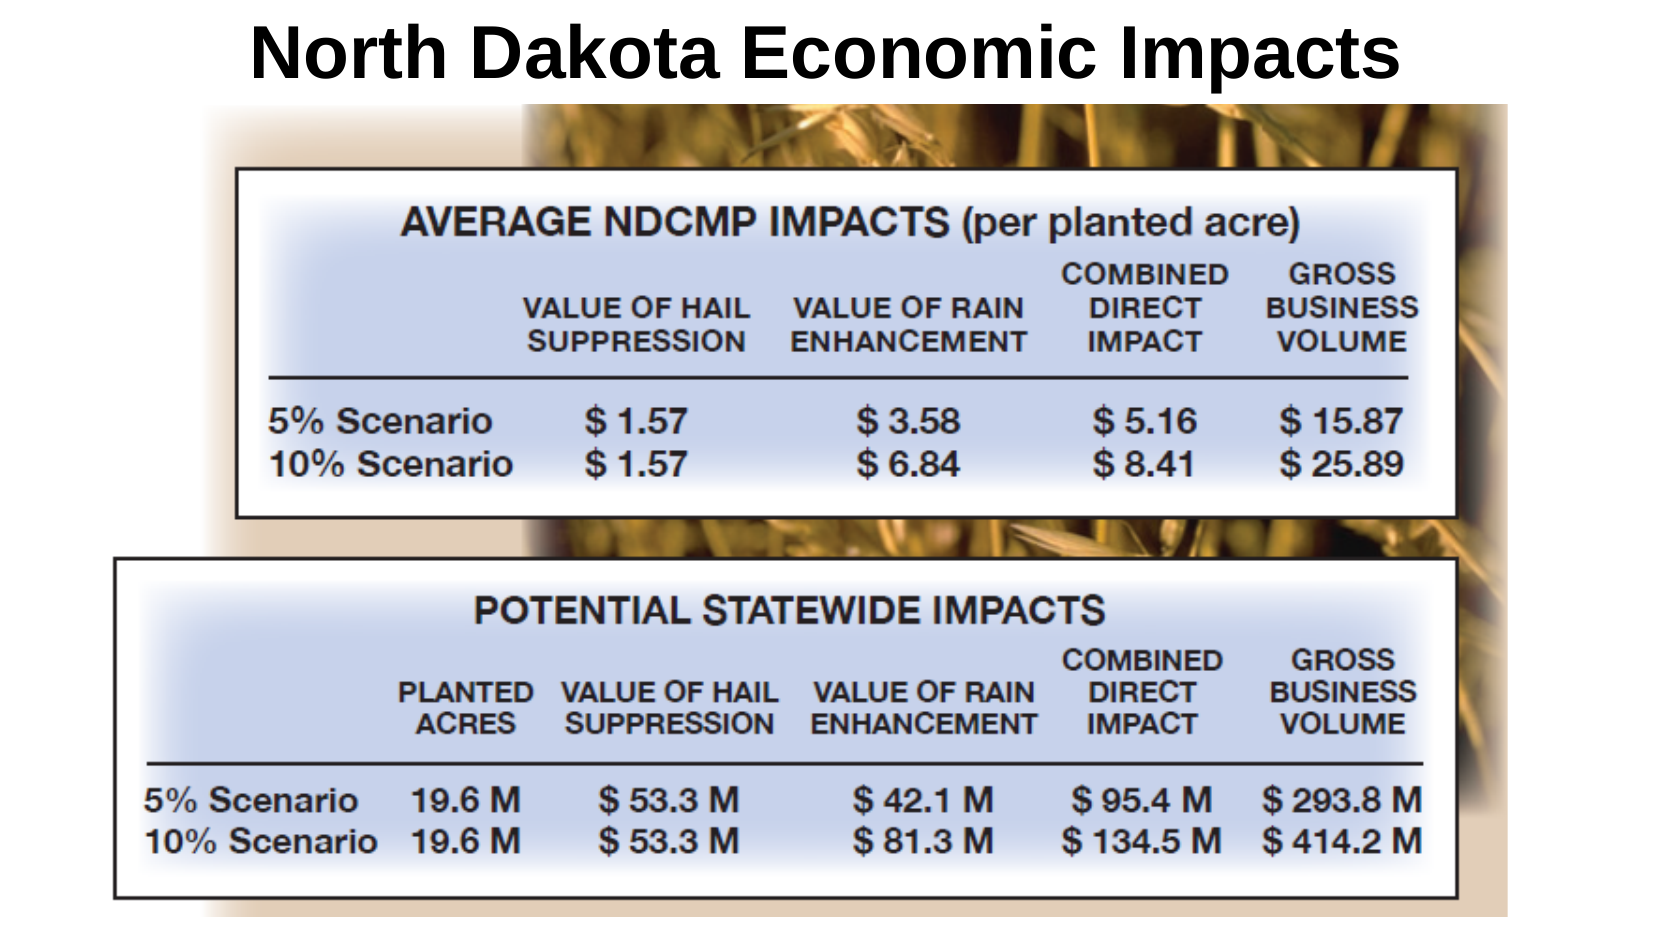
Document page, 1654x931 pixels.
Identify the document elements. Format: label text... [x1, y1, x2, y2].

picture [91, 104, 1508, 917]
title North Dakota Economic Impacts [0, 1, 1654, 107]
